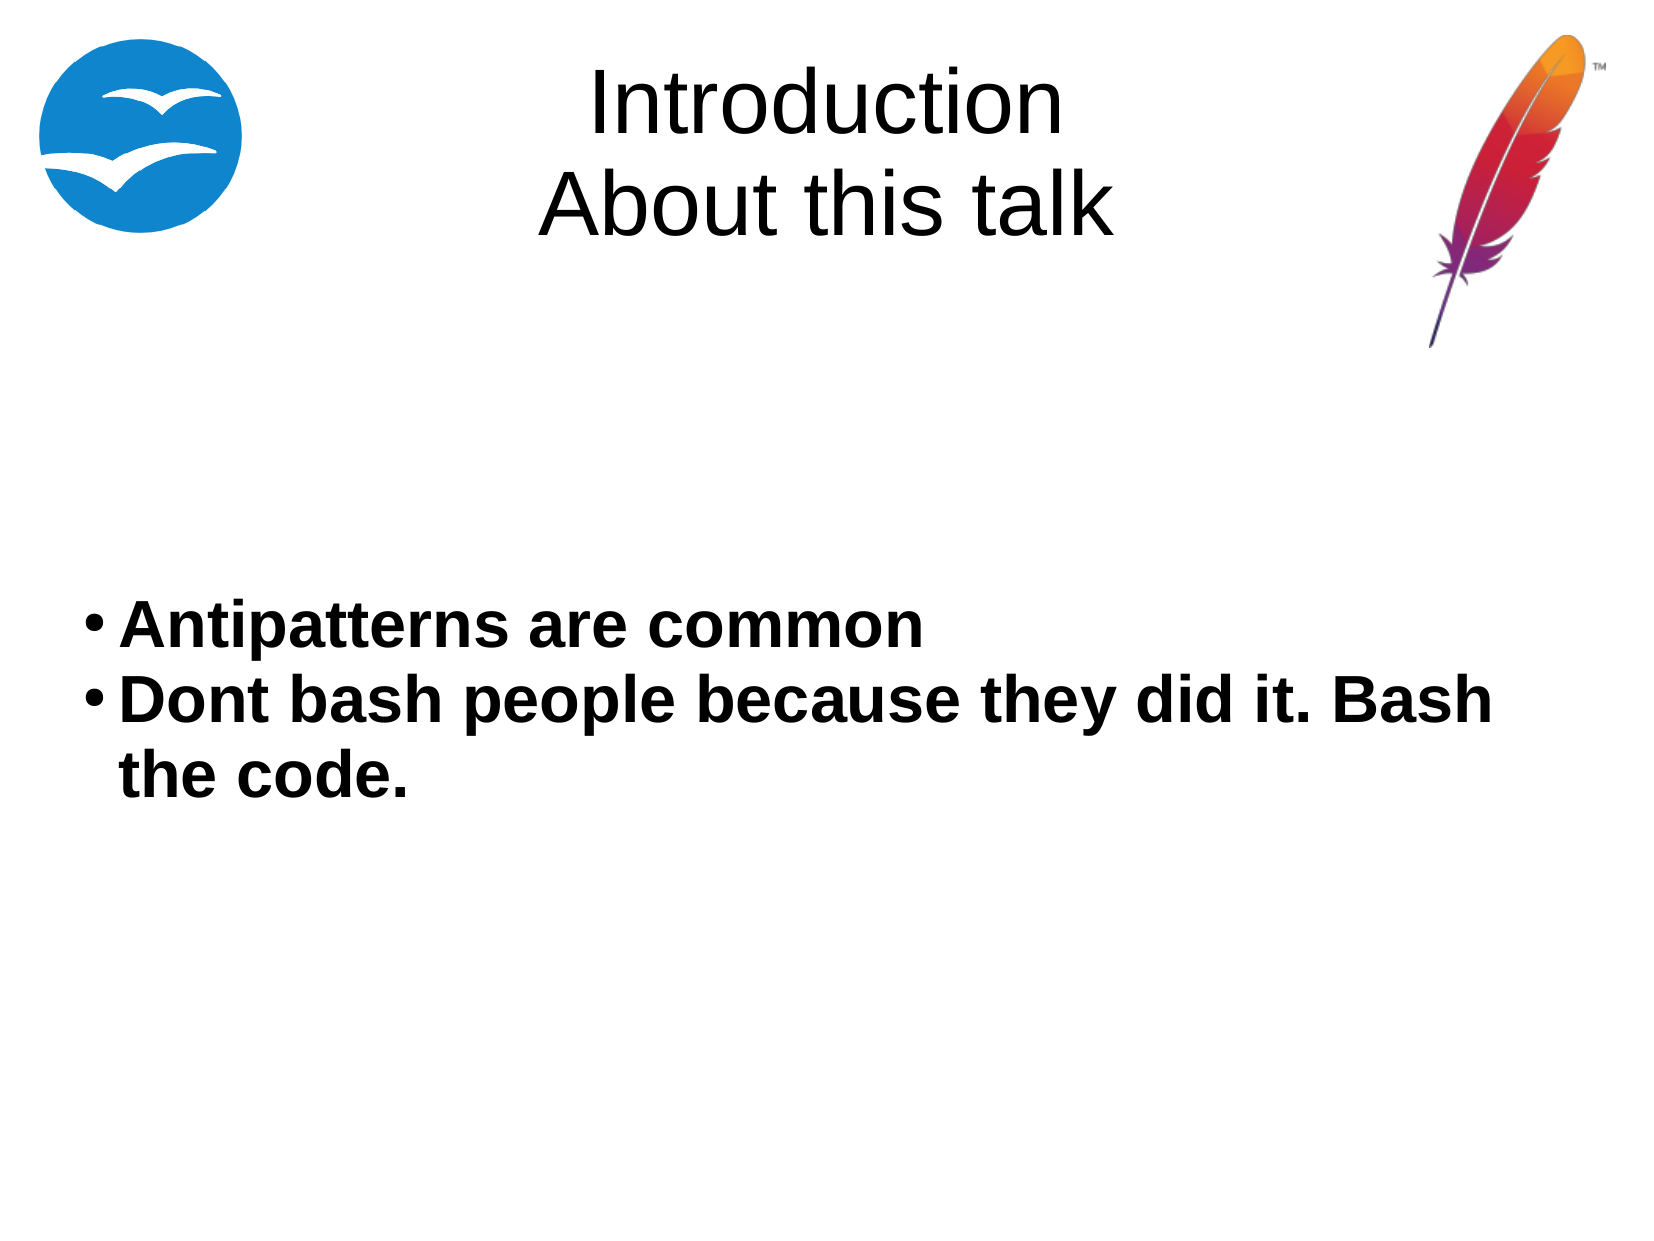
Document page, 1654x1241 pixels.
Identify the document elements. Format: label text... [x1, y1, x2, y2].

picture [11, 11, 271, 260]
picture [1429, 35, 1606, 348]
subtitle Antipatterns are common Dont bash people because they did it. Bash the code. [82, 290, 1571, 1109]
title Introduction About this talk [271, 49, 1429, 257]
